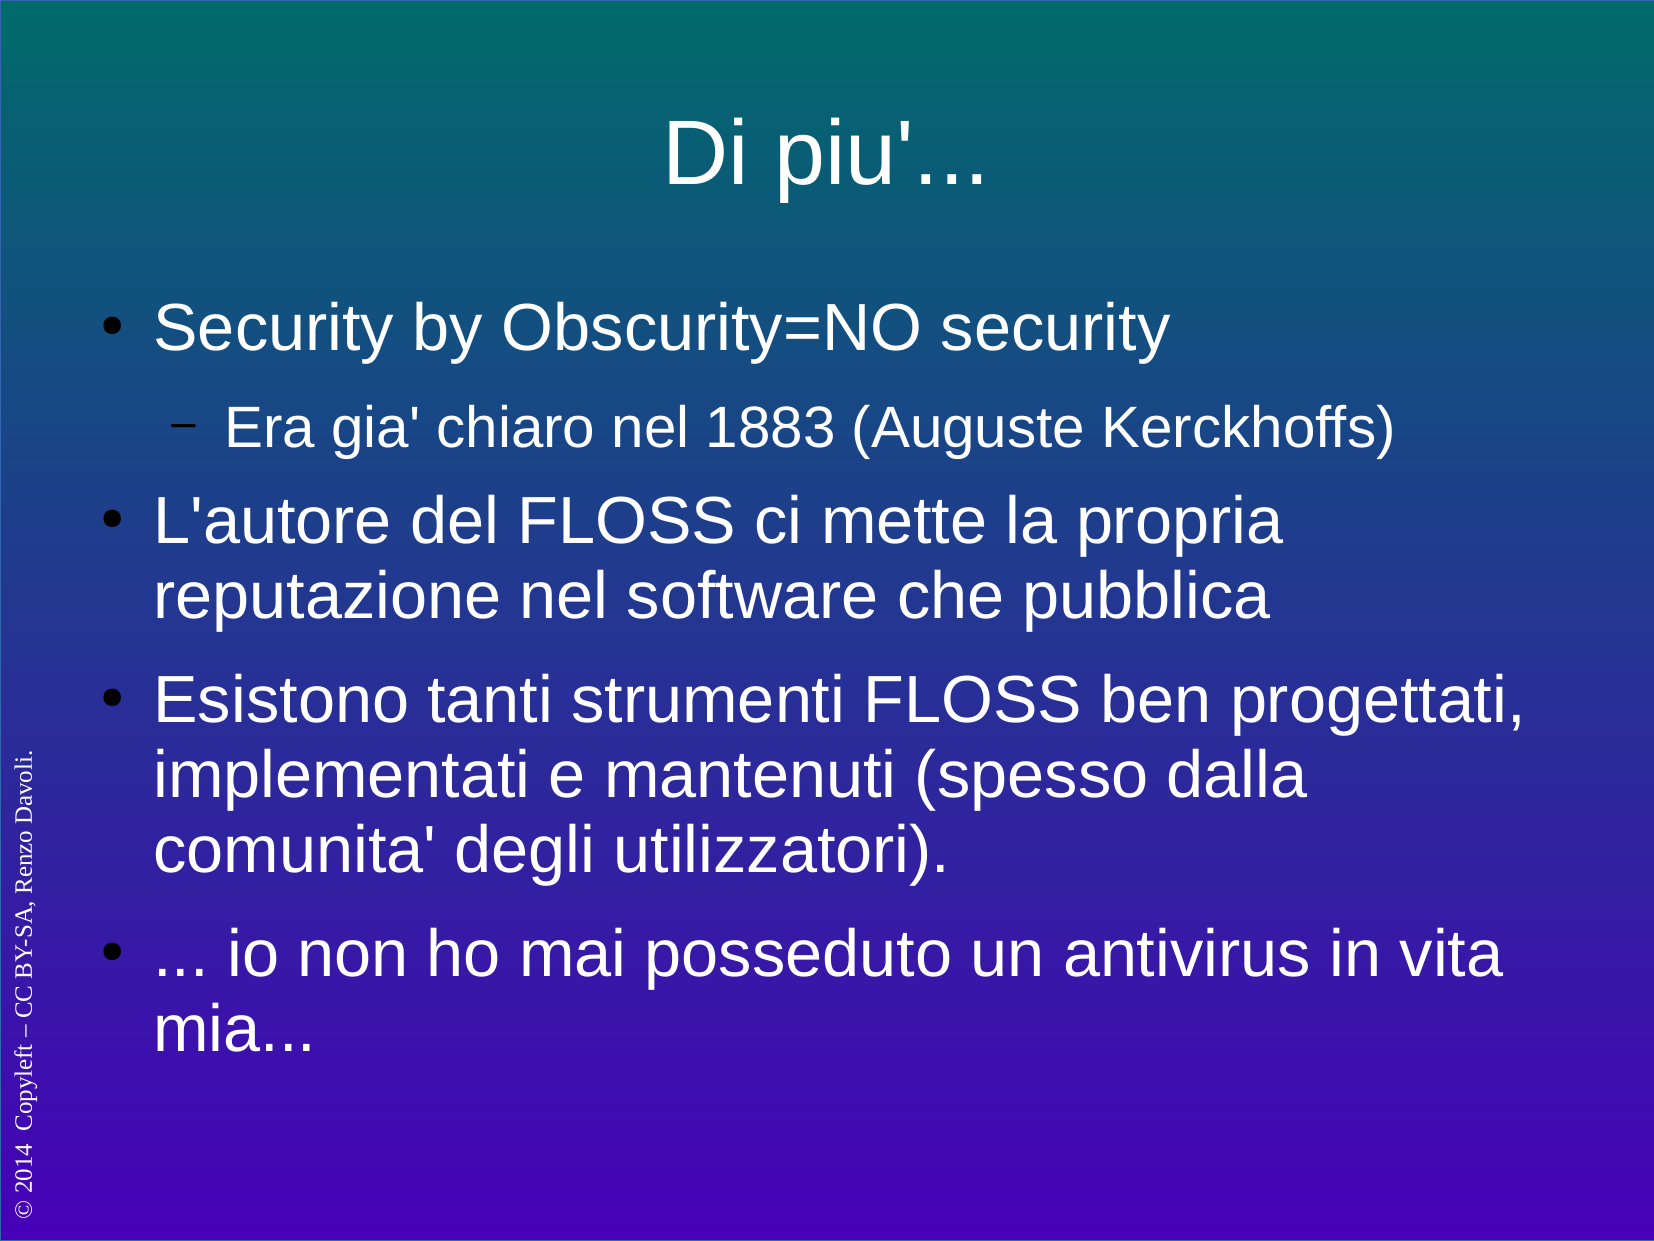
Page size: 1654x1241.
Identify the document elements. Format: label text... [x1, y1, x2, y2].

title Di piu'... [82, 56, 1571, 250]
list Security by Obscurity=NO security Era gia' chiaro nel 1883 (Auguste Kerckhoffs) L'autore del FLOSS ci mette la propria reputazione nel software che pubblica Esistono tanti strumenti FLOSS ben progettati, implementati e mantenuti (spesso dalla comunita' degli utilizzatori). ... io non ho mai posseduto un antivirus in vita mia... [82, 290, 1571, 1094]
